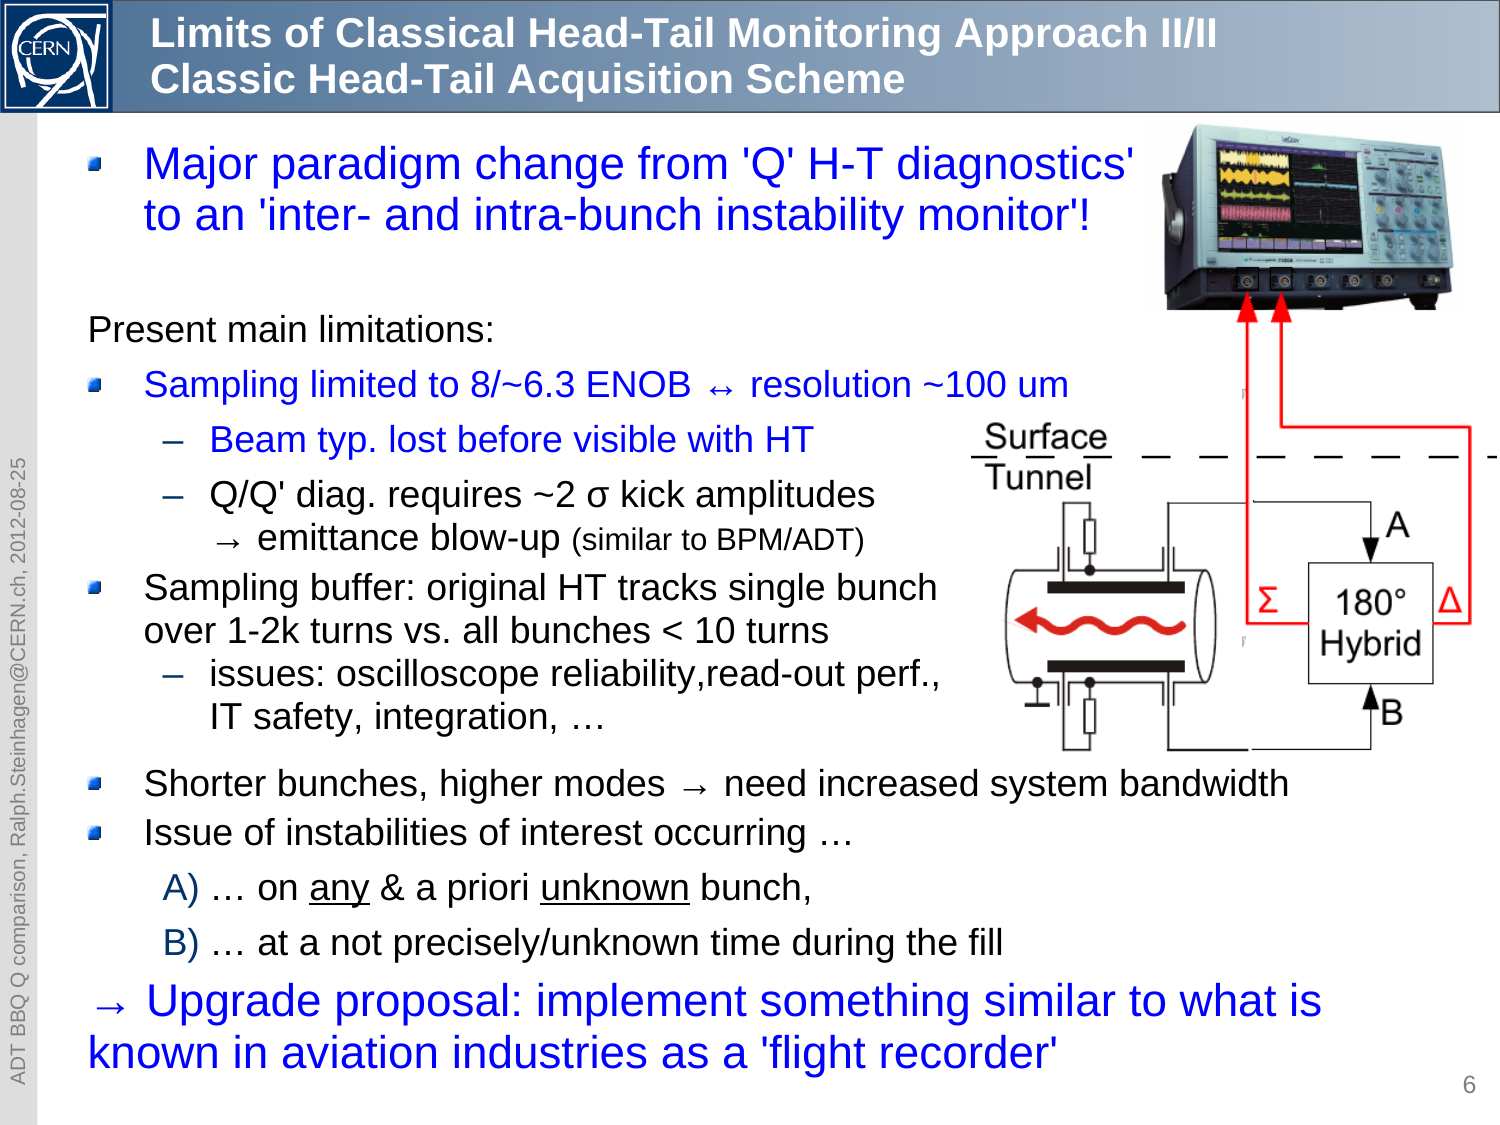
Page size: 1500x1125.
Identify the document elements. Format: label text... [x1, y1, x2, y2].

picture [0, 0, 113, 113]
picture [971, 120, 1497, 780]
list Major paradigm change from 'Q' H-T diagnostics' to an 'inter- and intra-bunch instability monitor'! Present main limitations: Sampling limited to 8/~6.3 ENOB ↔ resolution ~100 um Beam typ. lost before visible with HT Q/Q' diag. requires ~2 σ kick amplitudes → emittance blow-up (similar to BPM/ADT) Sampling buffer: original HT tracks single bunch over 1-2k turns vs. all bunches < 10 turns issues: oscilloscope reliability,read-out perf., IT safety, integration, … Shorter bunches, higher modes → need increased system bandwidth Issue of instabilities of interest occurring … … on any & a priori unknown bunch, … at a not precisely/unknown time during the fill → Upgrade proposal: implement something similar to what is known in aviation industries as a 'flight recorder' [87, 137, 1438, 1078]
title Limits of Classical Head-Tail Monitoring Approach II/II Classic Head-Tail Acquisition Scheme [150, 0, 1365, 113]
